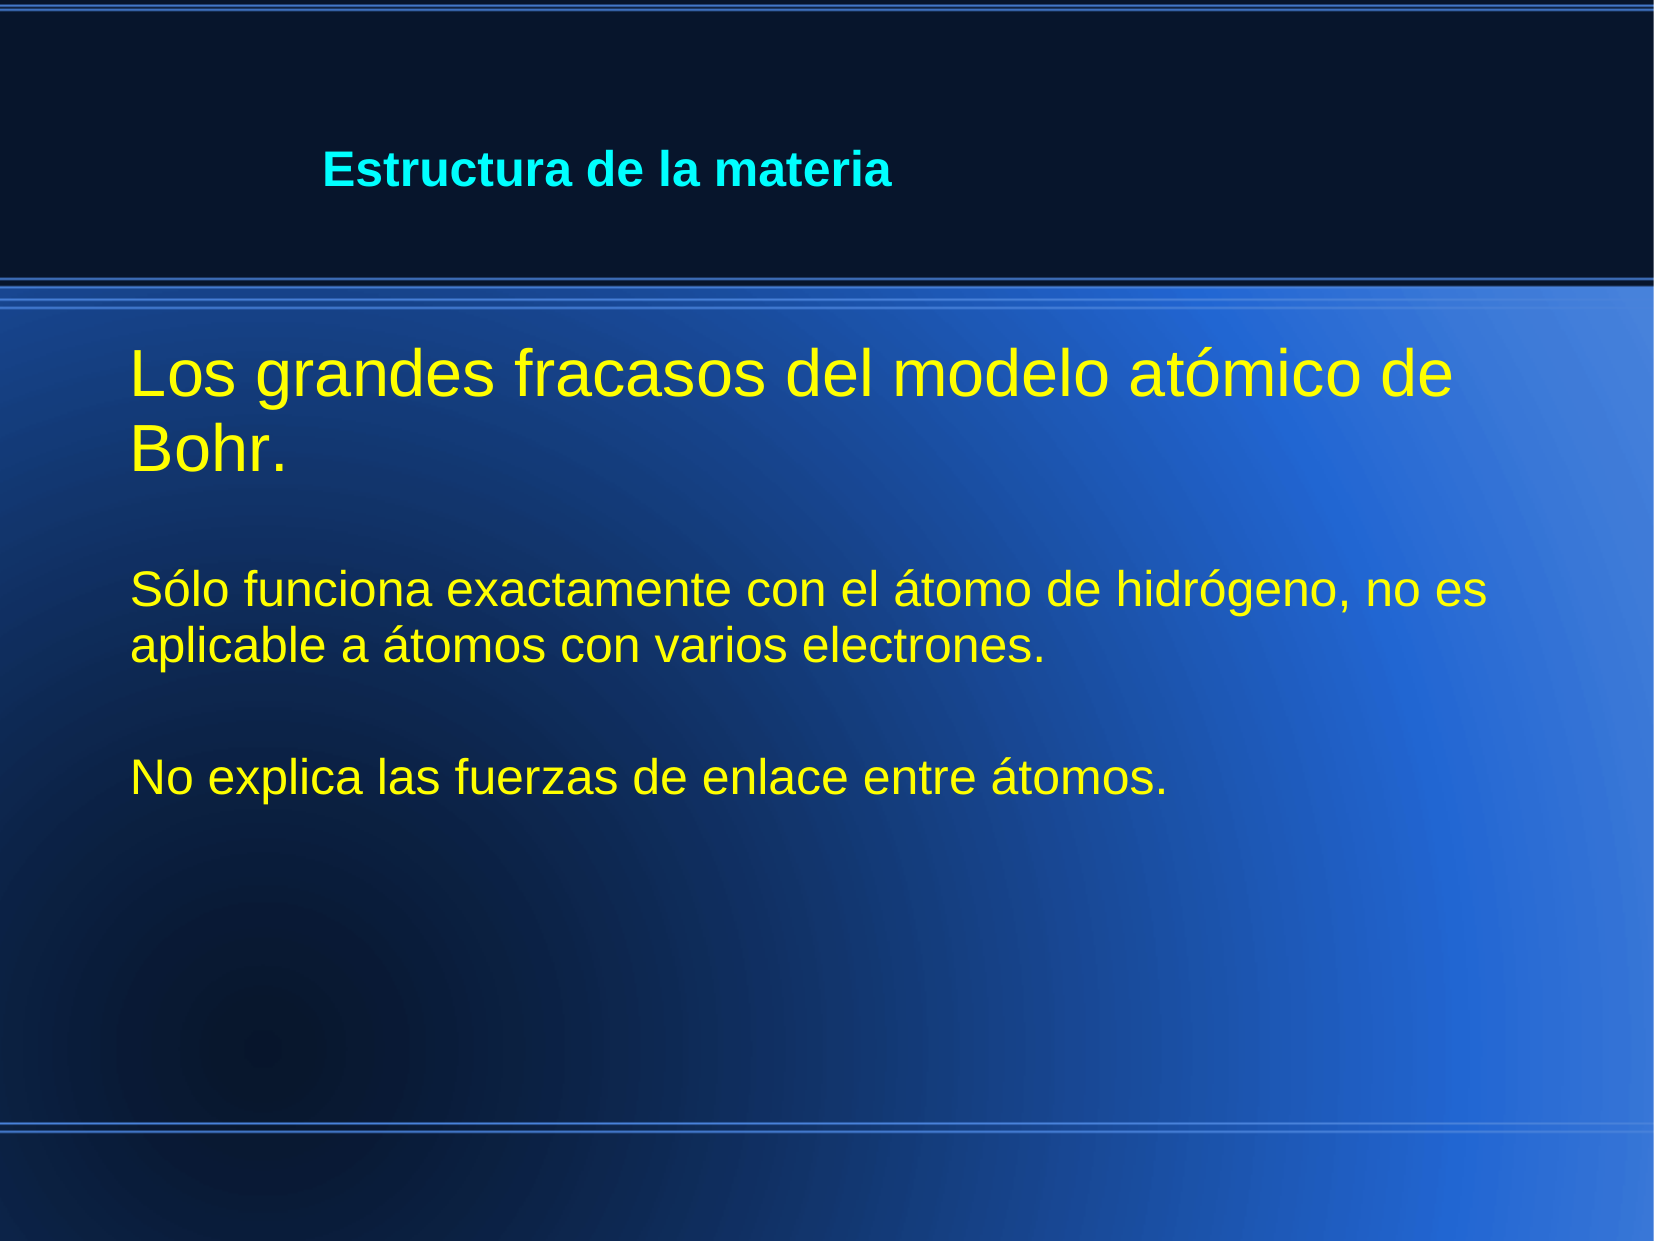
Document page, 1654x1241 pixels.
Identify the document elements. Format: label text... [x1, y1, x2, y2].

list Sólo funciona exactamente con el átomo de hidrógeno, no es aplicable a átomos con varios electrones. [59, 561, 1595, 728]
list Los grandes fracasos del modelo atómico de Bohr. [59, 335, 1595, 502]
title Estructura de la materia [32, 118, 1182, 220]
list No explica las fuerzas de enlace entre átomos. [59, 749, 1595, 916]
picture [0, 0, 1654, 1241]
